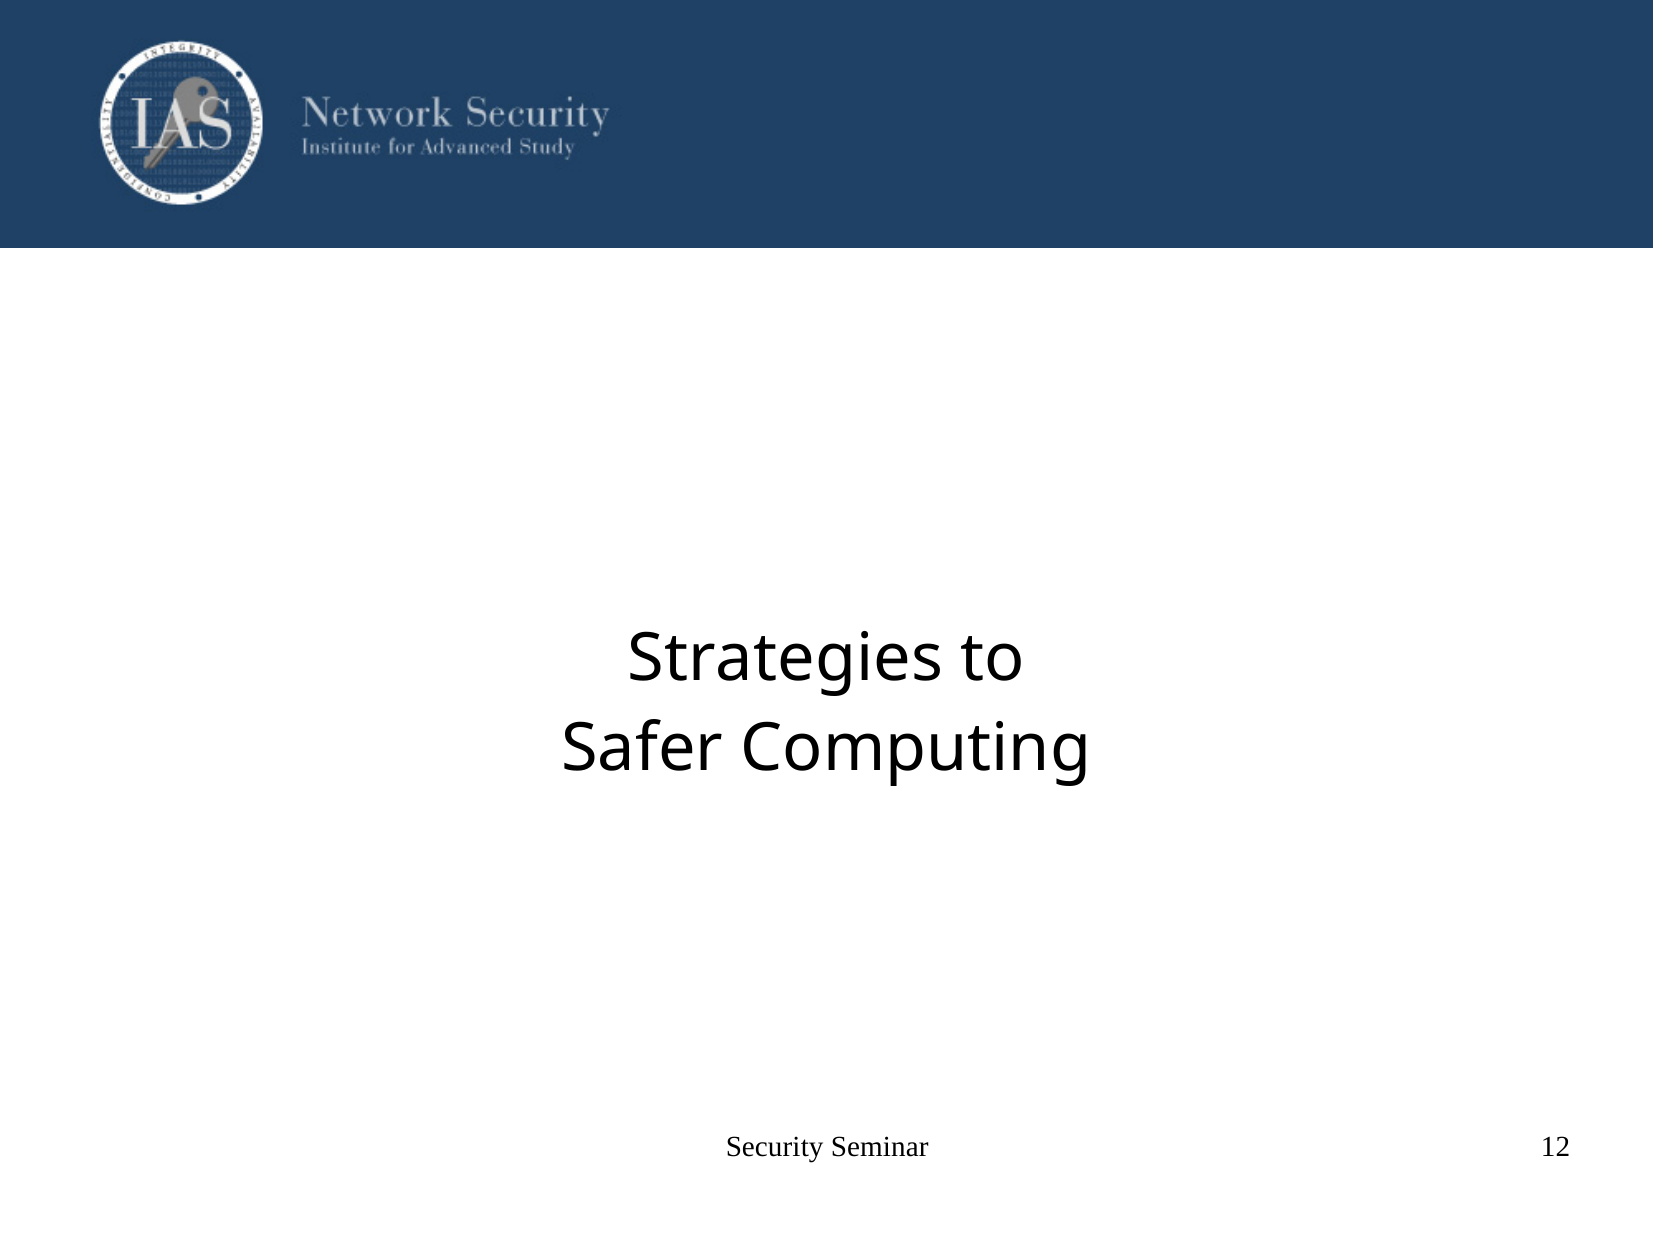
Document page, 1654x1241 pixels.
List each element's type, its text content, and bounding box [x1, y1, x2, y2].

picture [0, 0, 1653, 248]
subtitle Strategies to Safer Computing [82, 297, 1571, 1102]
